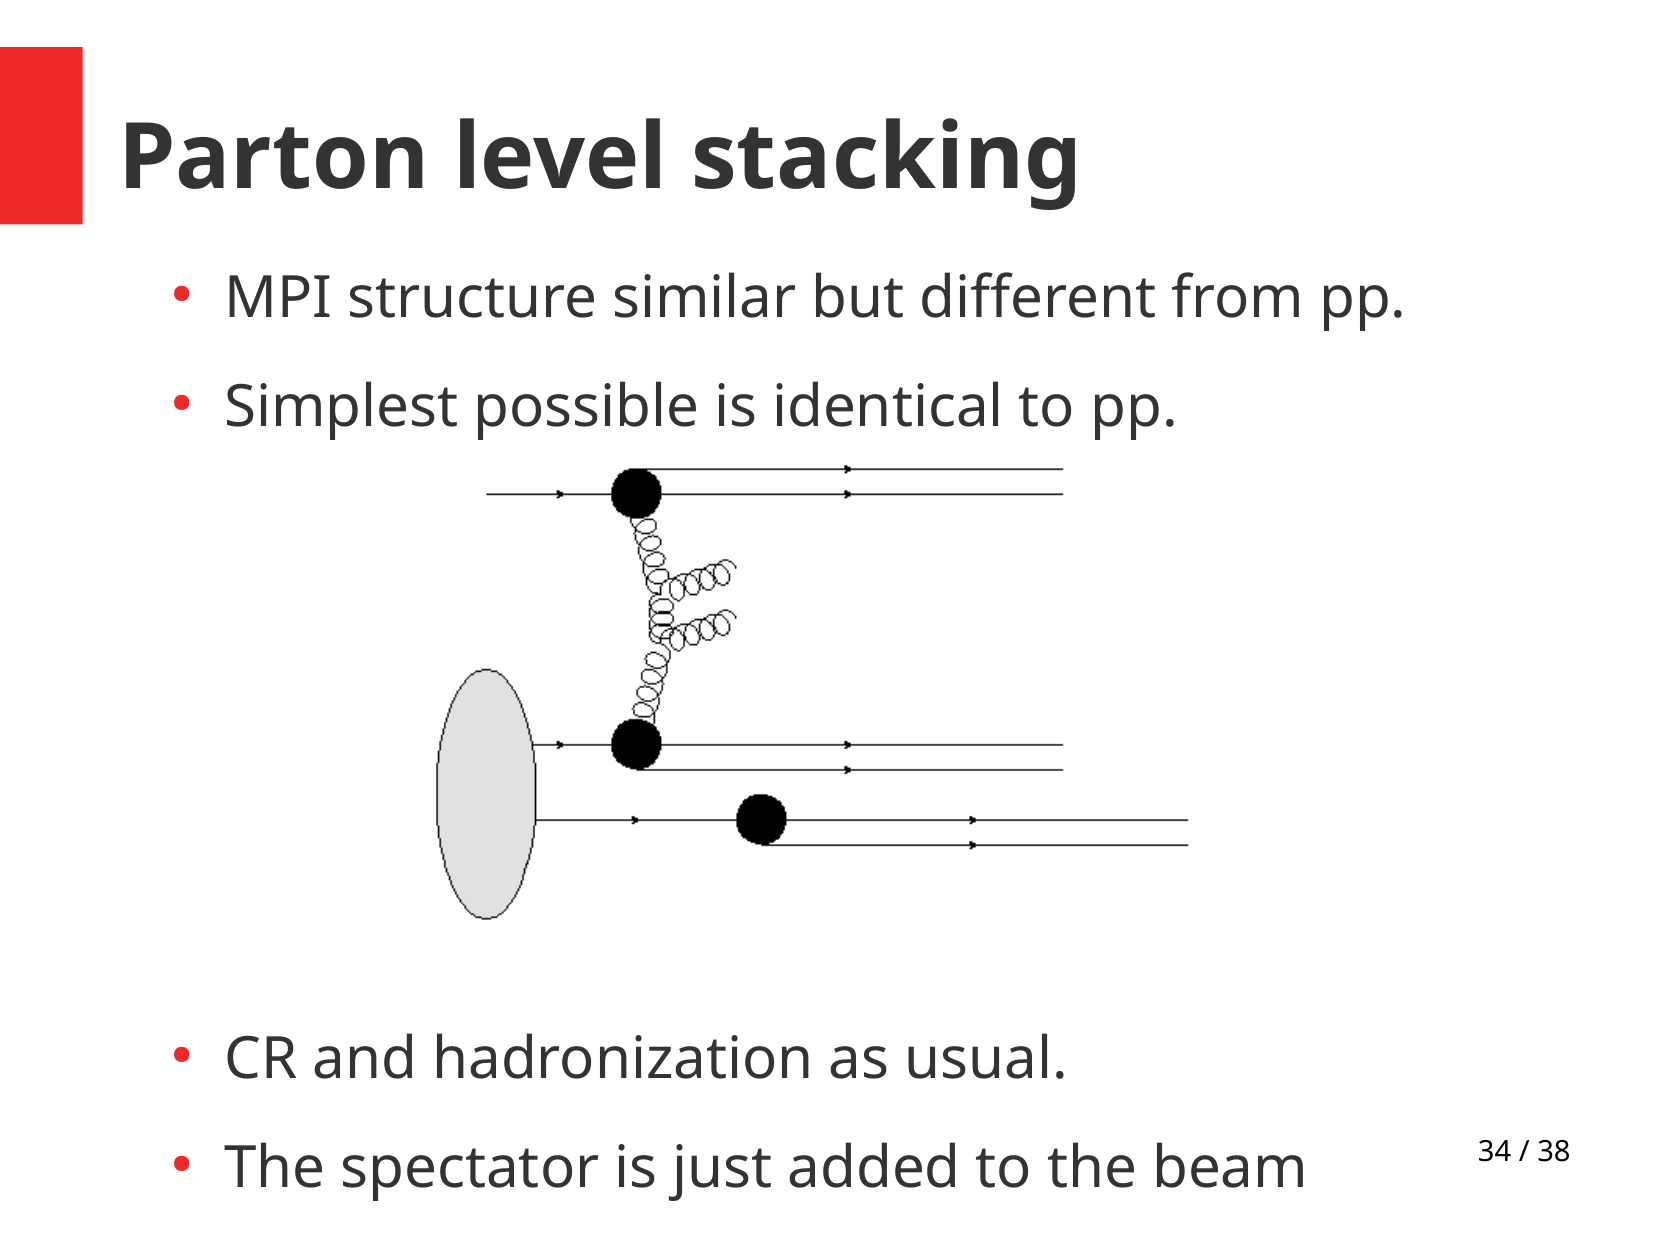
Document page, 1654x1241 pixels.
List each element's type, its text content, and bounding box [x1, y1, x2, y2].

list MPI structure similar but different from pp. Simplest possible is identical to pp. CR and hadronization as usual. The spectator is just added to the beam [153, 255, 1571, 1141]
picture [435, 464, 1190, 923]
title Parton level stacking [118, 49, 1571, 257]
